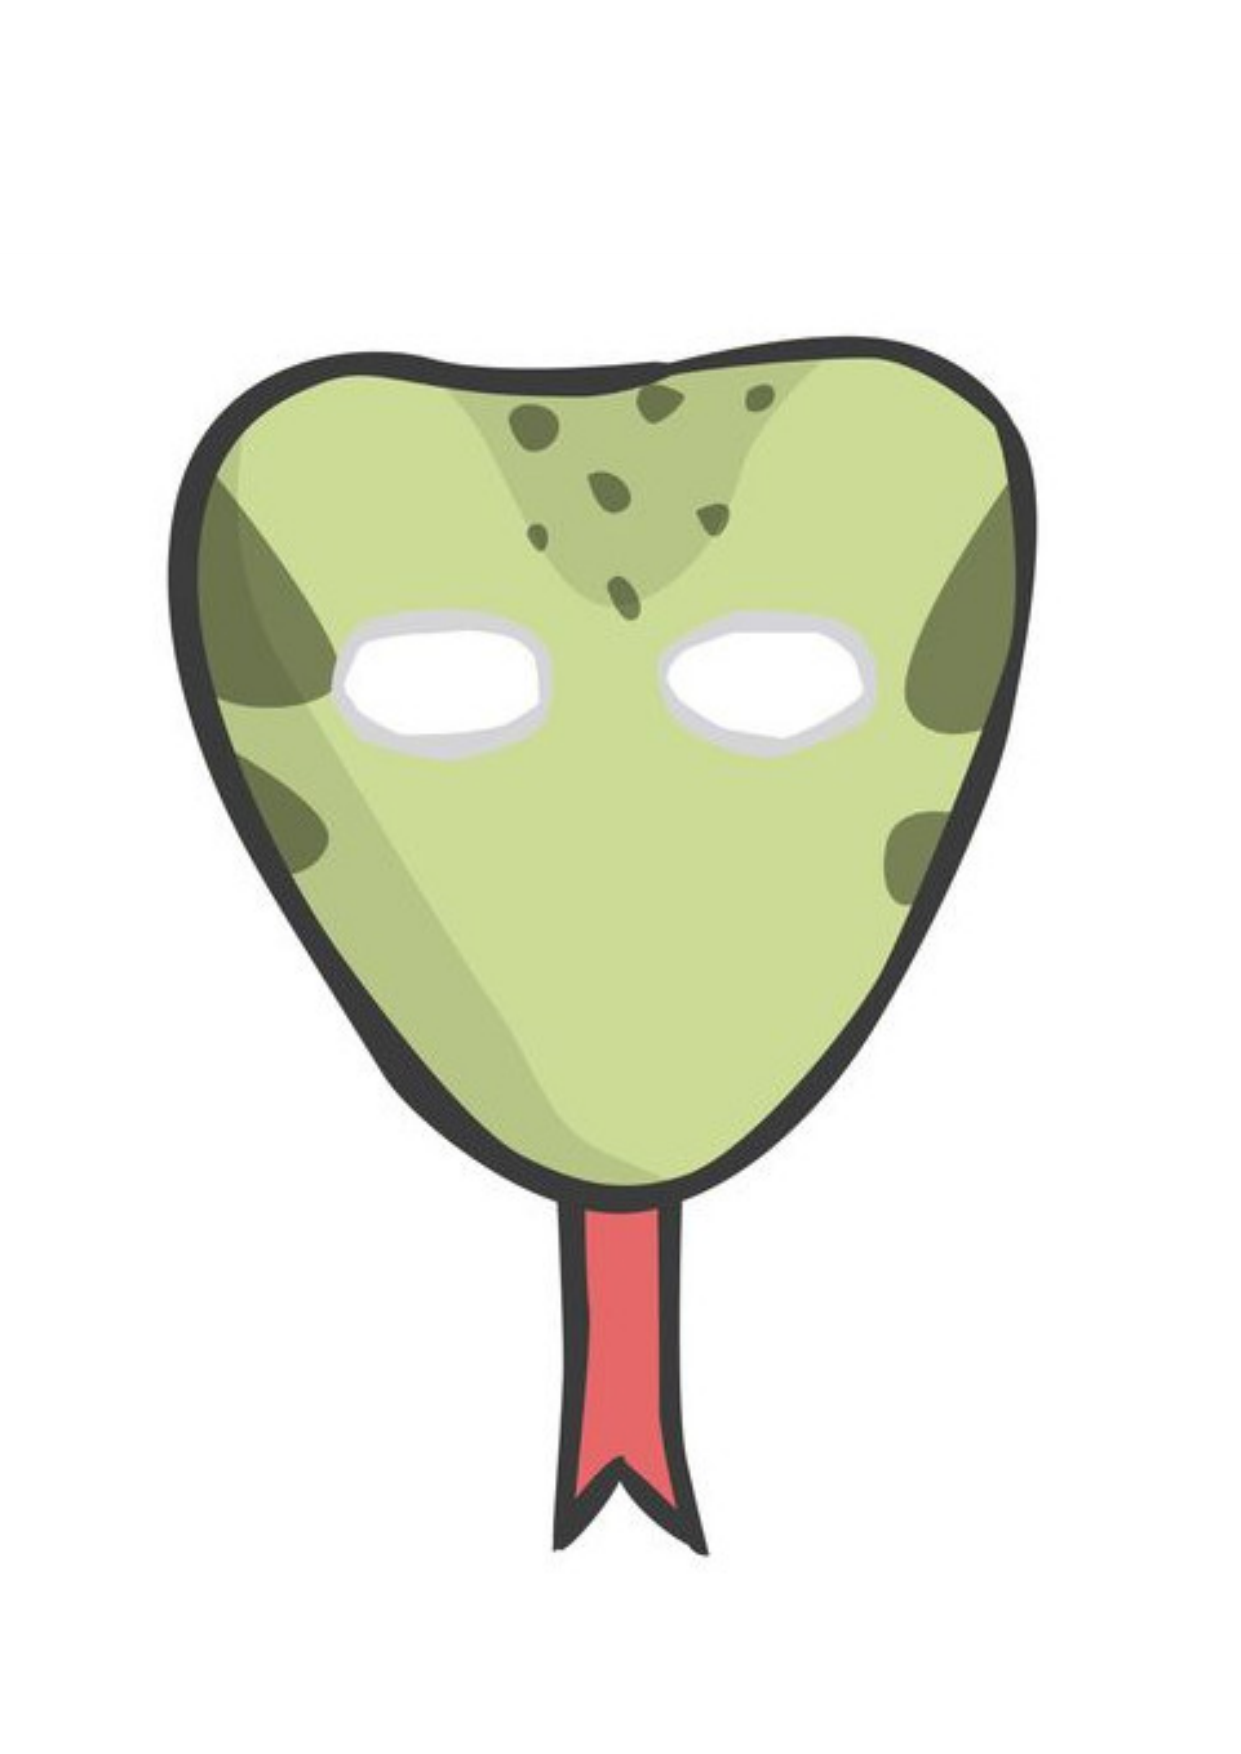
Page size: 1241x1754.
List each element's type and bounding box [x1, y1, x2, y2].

picture [0, 252, 1241, 1695]
